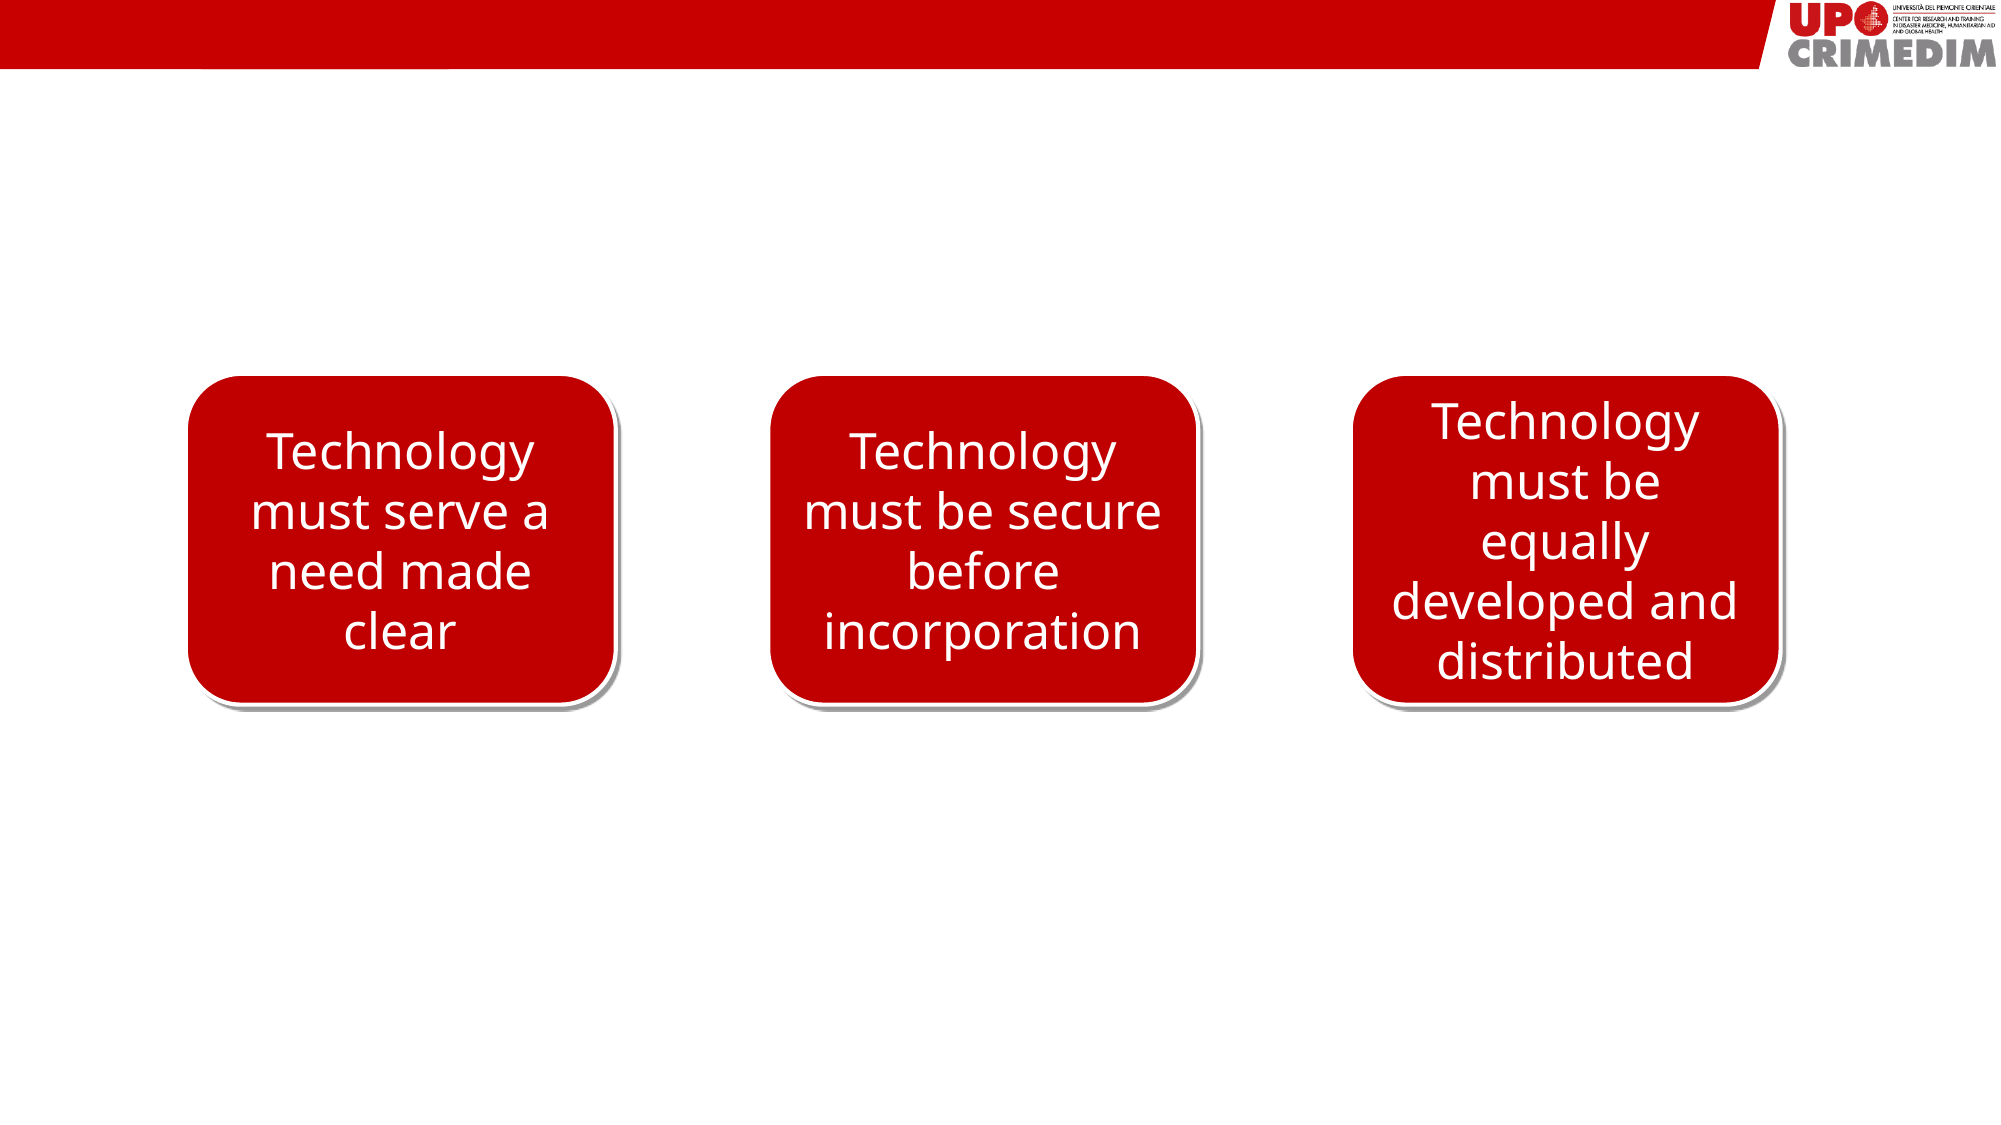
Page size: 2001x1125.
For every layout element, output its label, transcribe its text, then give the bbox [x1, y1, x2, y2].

text_box Technology must serve a need made clear [185, 373, 616, 705]
text_box Technology must be equally developed and distributed [1350, 373, 1781, 705]
text_box Technology must be secure before incorporation [768, 373, 1199, 705]
picture [1788, 1, 1996, 67]
